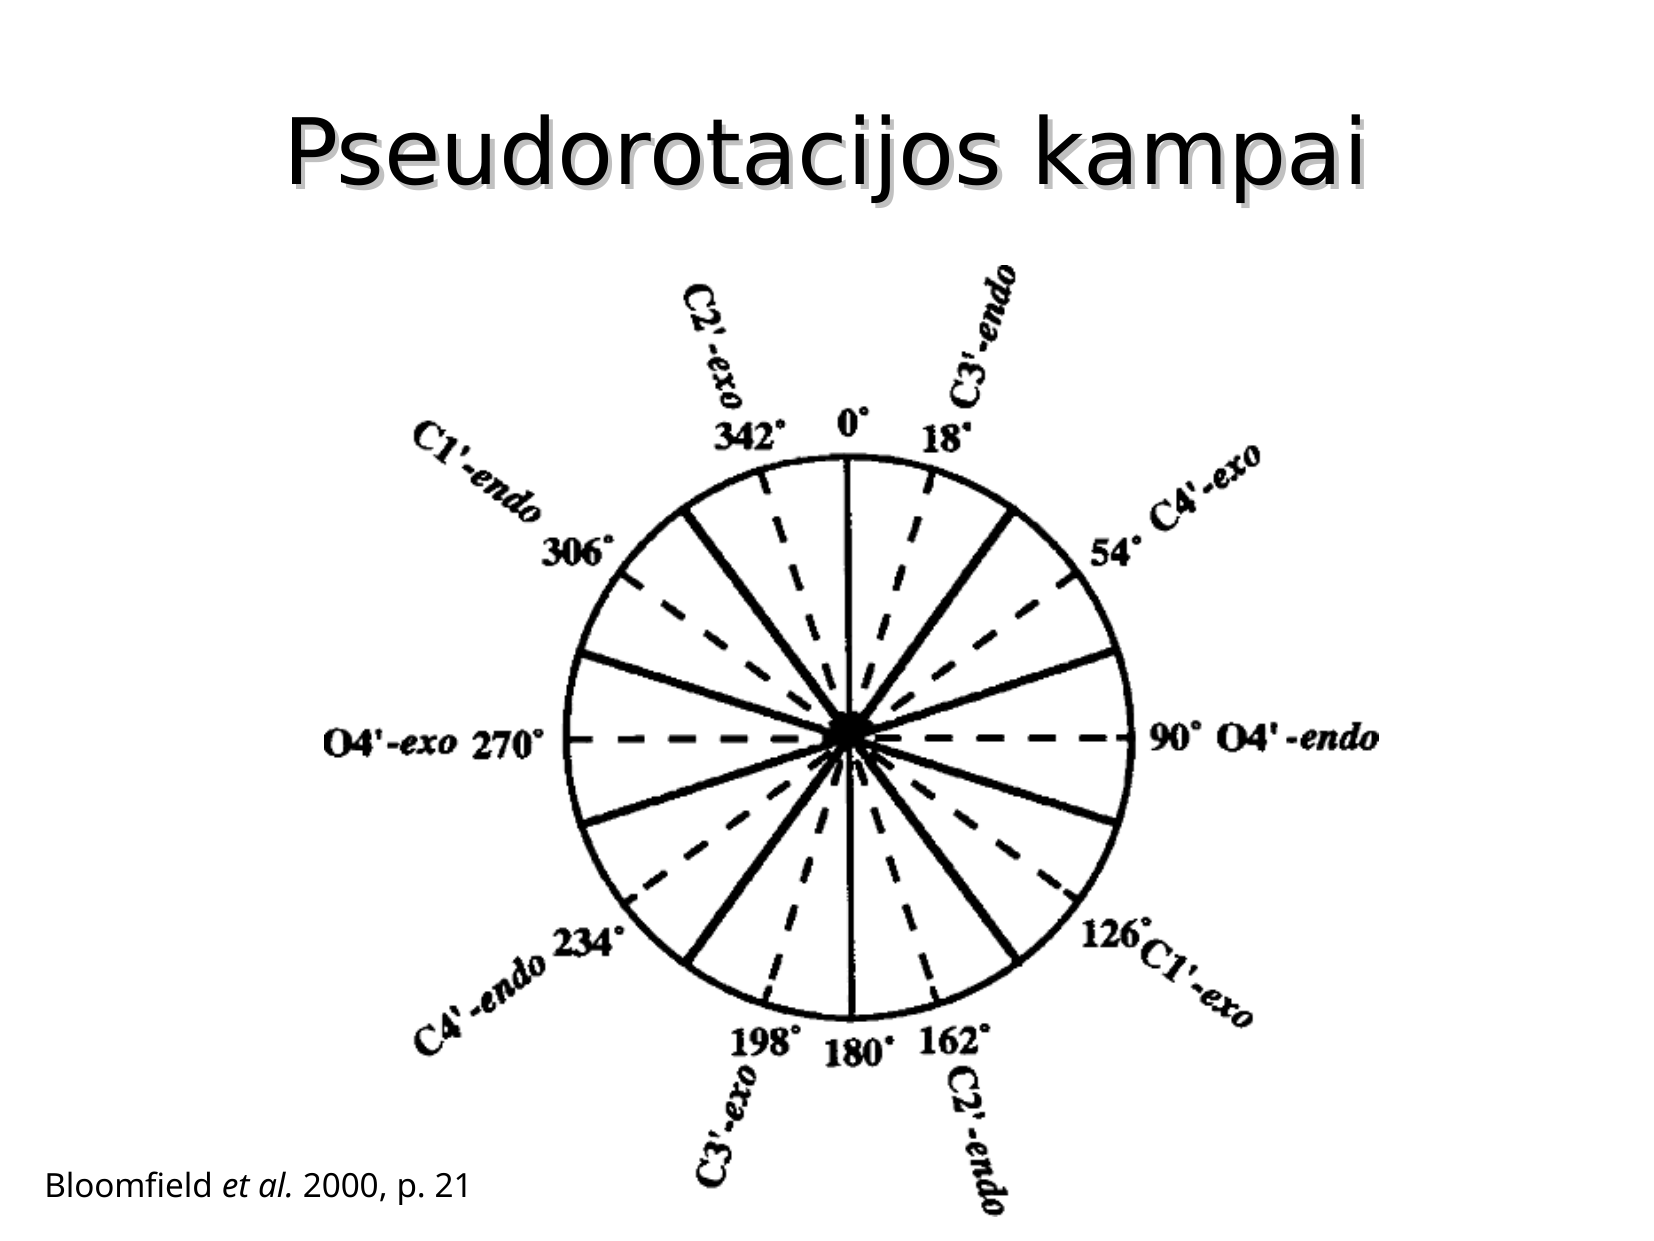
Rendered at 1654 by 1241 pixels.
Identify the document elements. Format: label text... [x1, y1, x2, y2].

picture [324, 265, 1379, 1217]
text_box Bloomfield et al. 2000, p. 21 [29, 1154, 516, 1211]
title Pseudorotacijos kampai [82, 56, 1571, 250]
